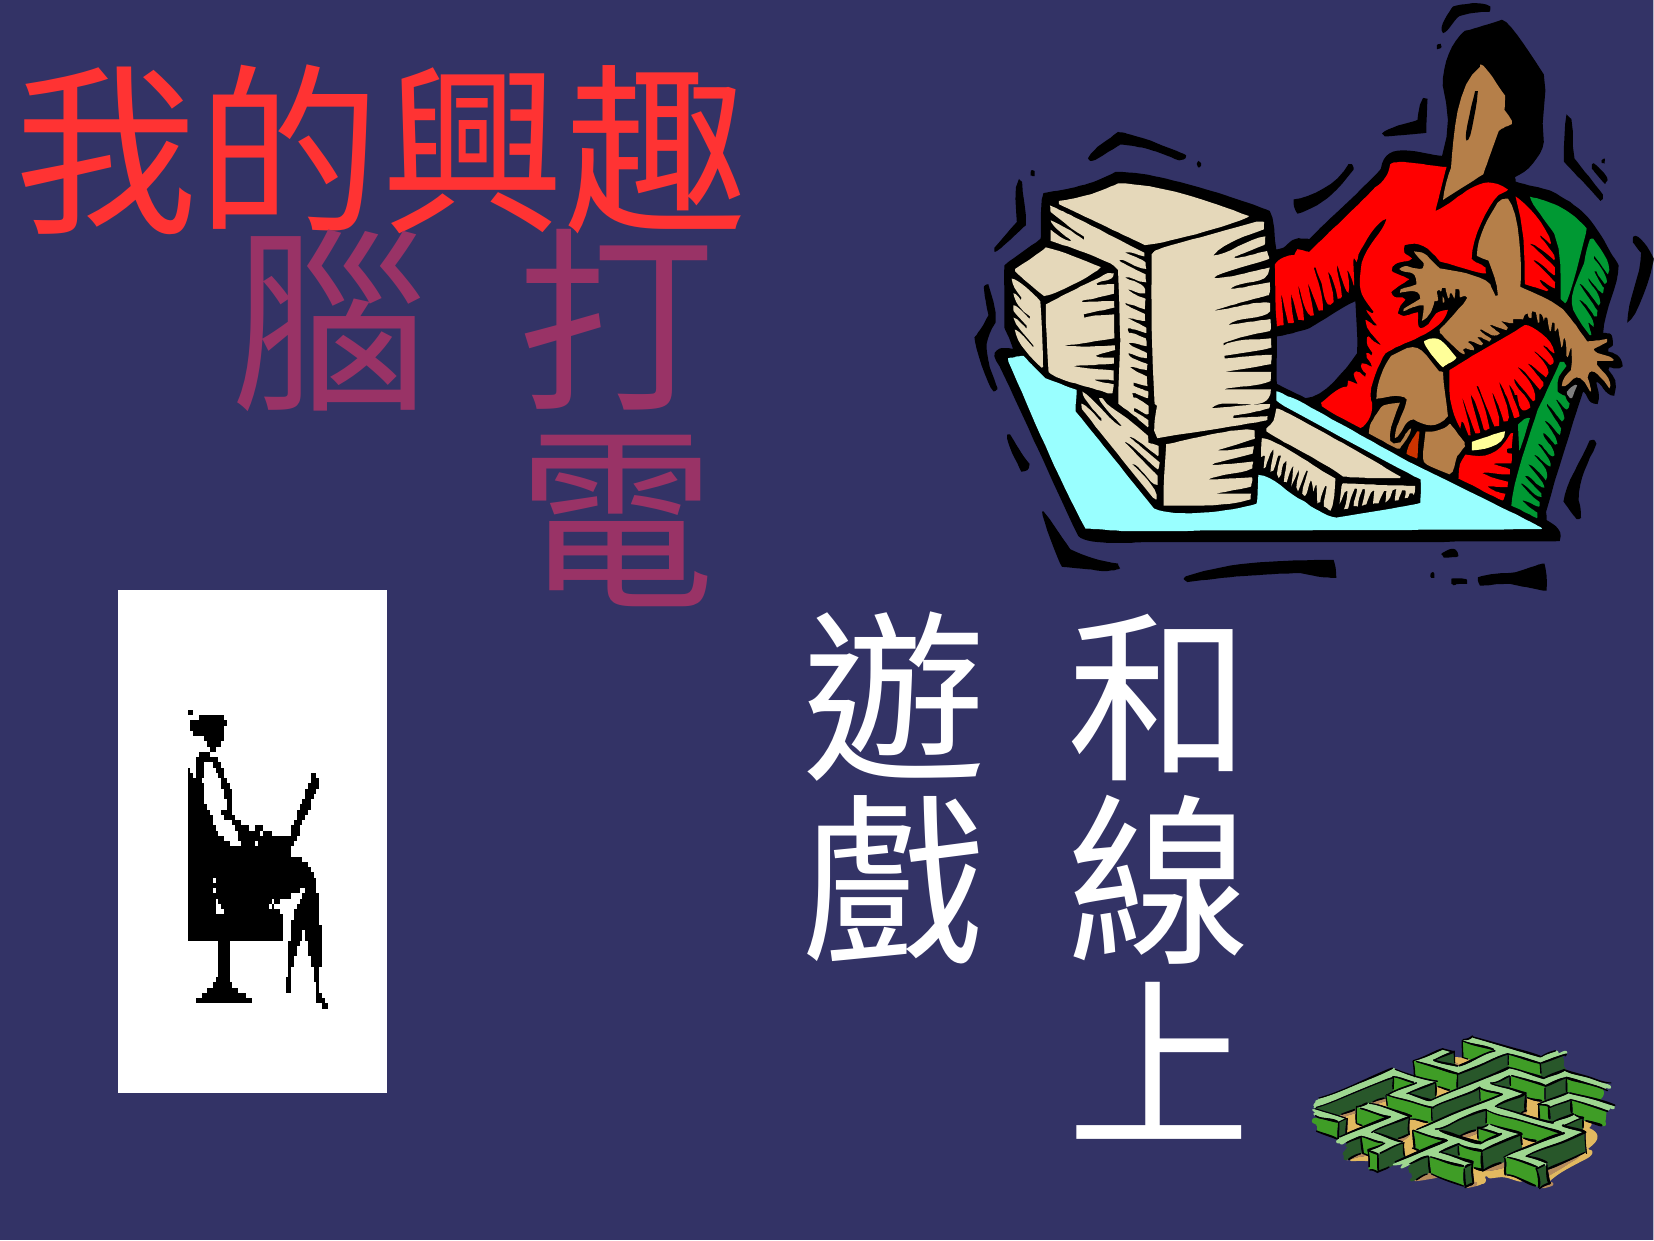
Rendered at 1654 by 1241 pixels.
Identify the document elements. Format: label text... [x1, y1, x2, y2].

picture [974, 0, 1654, 591]
text_box 我的興趣 [0, 0, 974, 235]
text_box 和線上遊戲 [818, 590, 1300, 1241]
picture [118, 590, 387, 1093]
text_box 打電腦 [494, 206, 768, 827]
